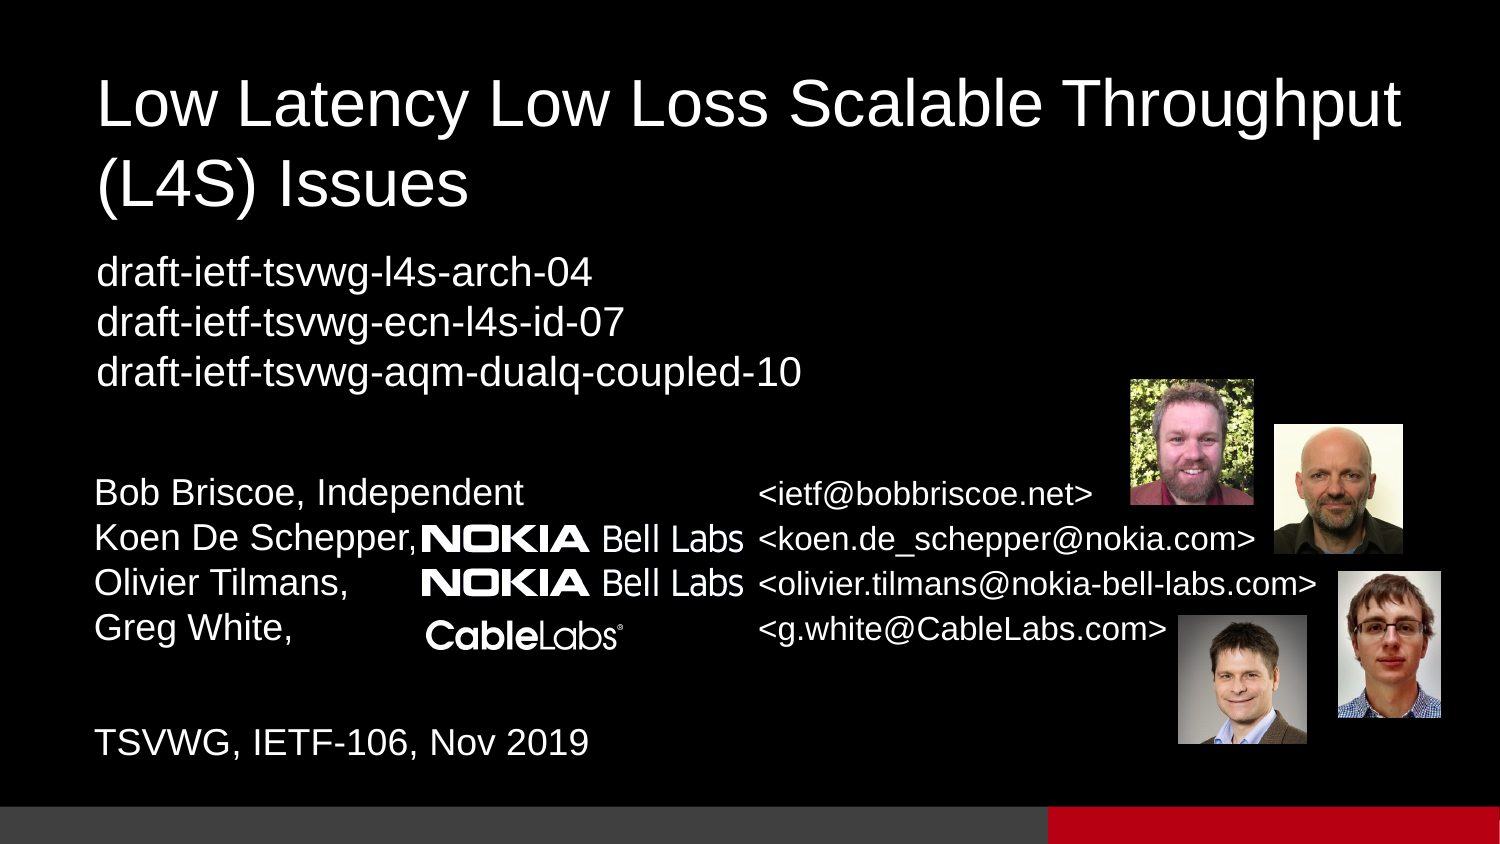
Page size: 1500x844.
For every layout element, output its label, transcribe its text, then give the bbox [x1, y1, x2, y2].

picture [1130, 379, 1254, 505]
picture [1338, 571, 1441, 718]
picture [1178, 615, 1307, 744]
text_box Low Latency Low Loss Scalable Throughput (L4S) Issues draft-ietf-tsvwg-l4s-arch-04 draft-ietf-tsvwg-ecn-l4s-id-07 draft-ietf-tsvwg-aqm-dualq-coupled-10 [81, 52, 1453, 233]
picture [414, 516, 752, 607]
picture [1274, 424, 1403, 554]
picture [426, 620, 623, 650]
text_box Bob Briscoe, Independent <ietf@bobbriscoe.net> Koen De Schepper, N okia Bell Labs <koen.de_schepper@nokia.com> Olivier Tilmans, N okia Bell Labs <olivier.tilmans@nokia-bell-labs.com> Greg White, CableLabs <g.white@CableLabs.com> TSVWG, IETF-106, Nov 2019 [78, 460, 1423, 649]
